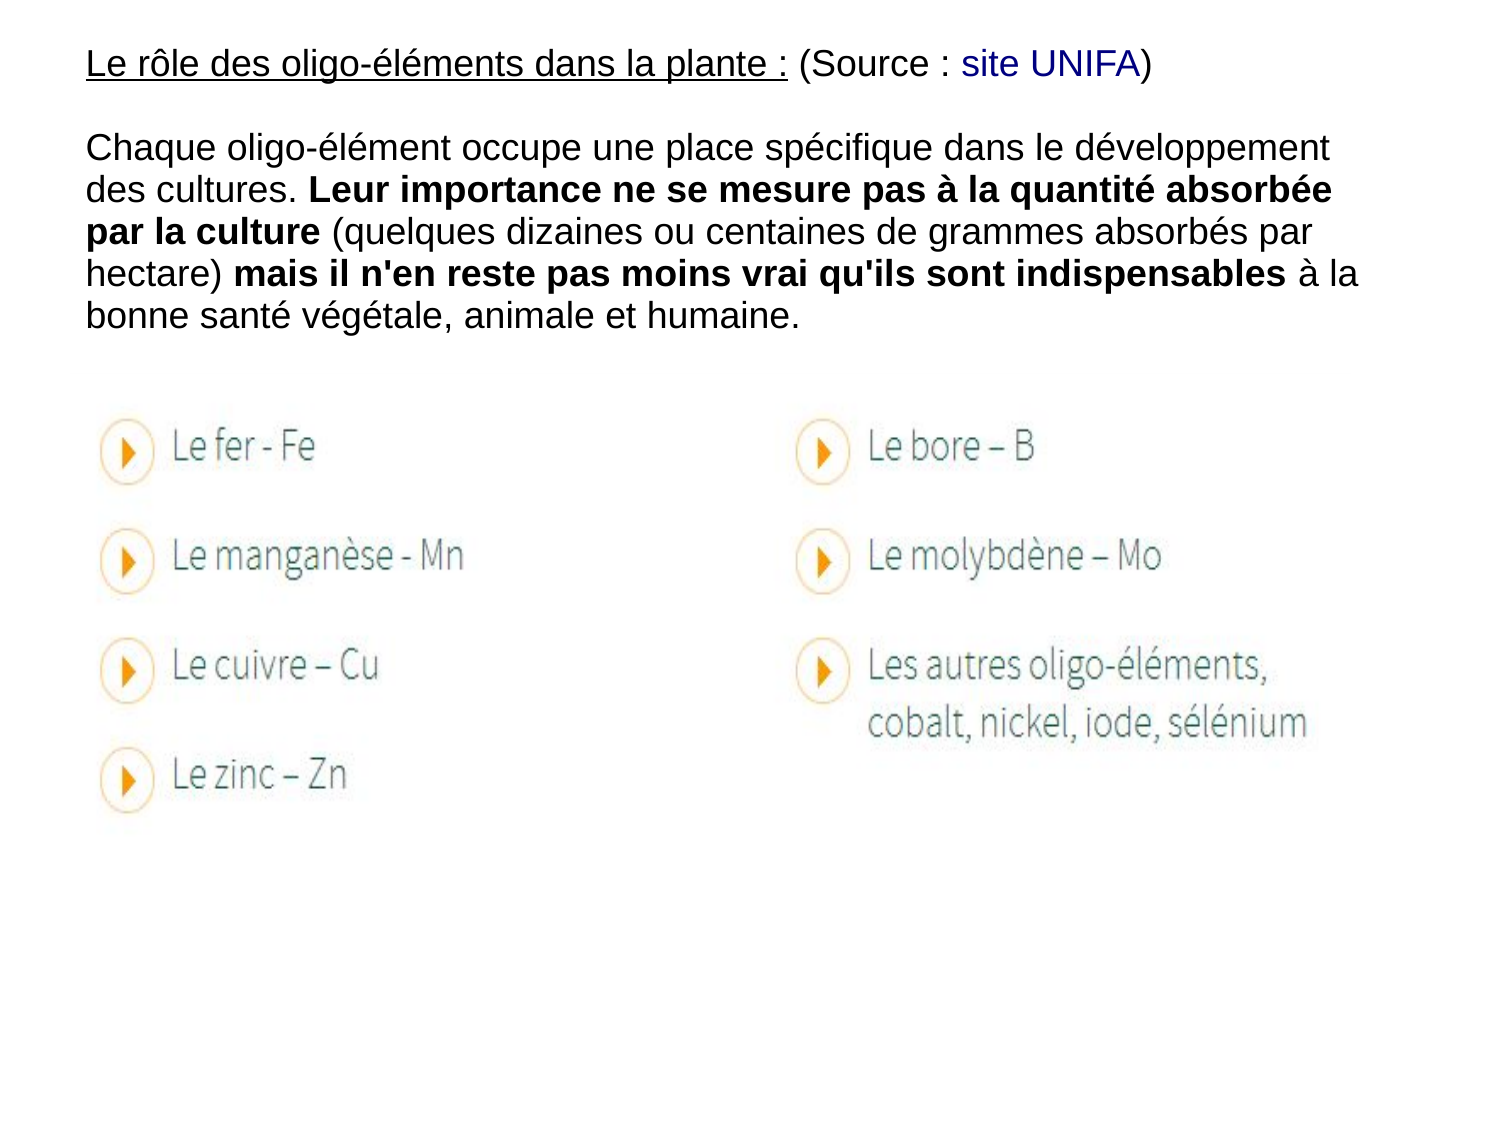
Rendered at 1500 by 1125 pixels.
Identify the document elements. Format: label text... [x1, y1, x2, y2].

picture [70, 372, 1351, 886]
text_box Le rôle des oligo-éléments dans la plante : (Source : site UNIFA) Chaque oligo-élément occupe une place spécifique dans le développement des cultures. Leur importance ne se mesure pas à la quantité absorbée par la culture (quelques dizaines ou centaines de grammes absorbés par hectare) mais il n'en reste pas moins vrai qu'ils sont indispensables à la bonne santé végétale, animale et humaine. [70, 35, 1382, 391]
